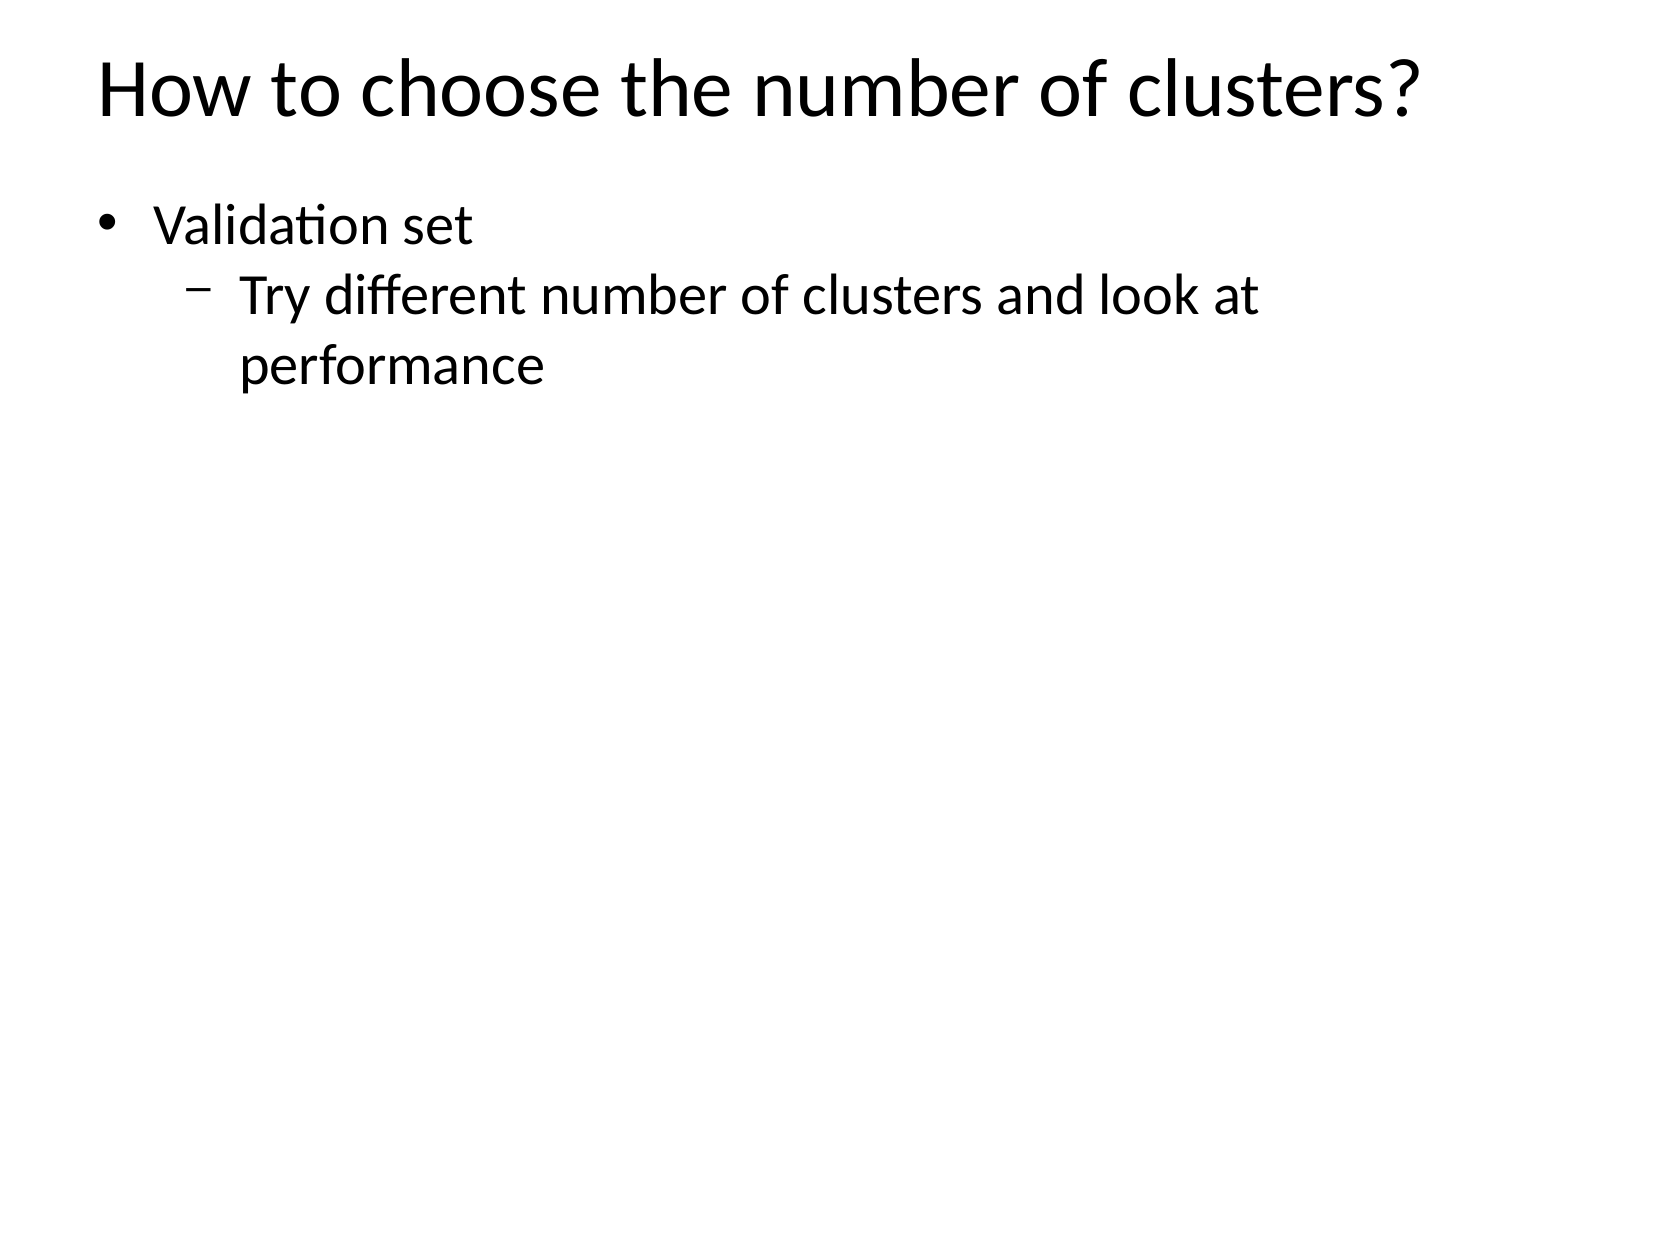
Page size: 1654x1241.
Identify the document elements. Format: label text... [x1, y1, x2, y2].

list Validation set Try different number of clusters and look at performance [82, 179, 1571, 1108]
title How to choose the number of clusters? [82, 0, 1571, 166]
